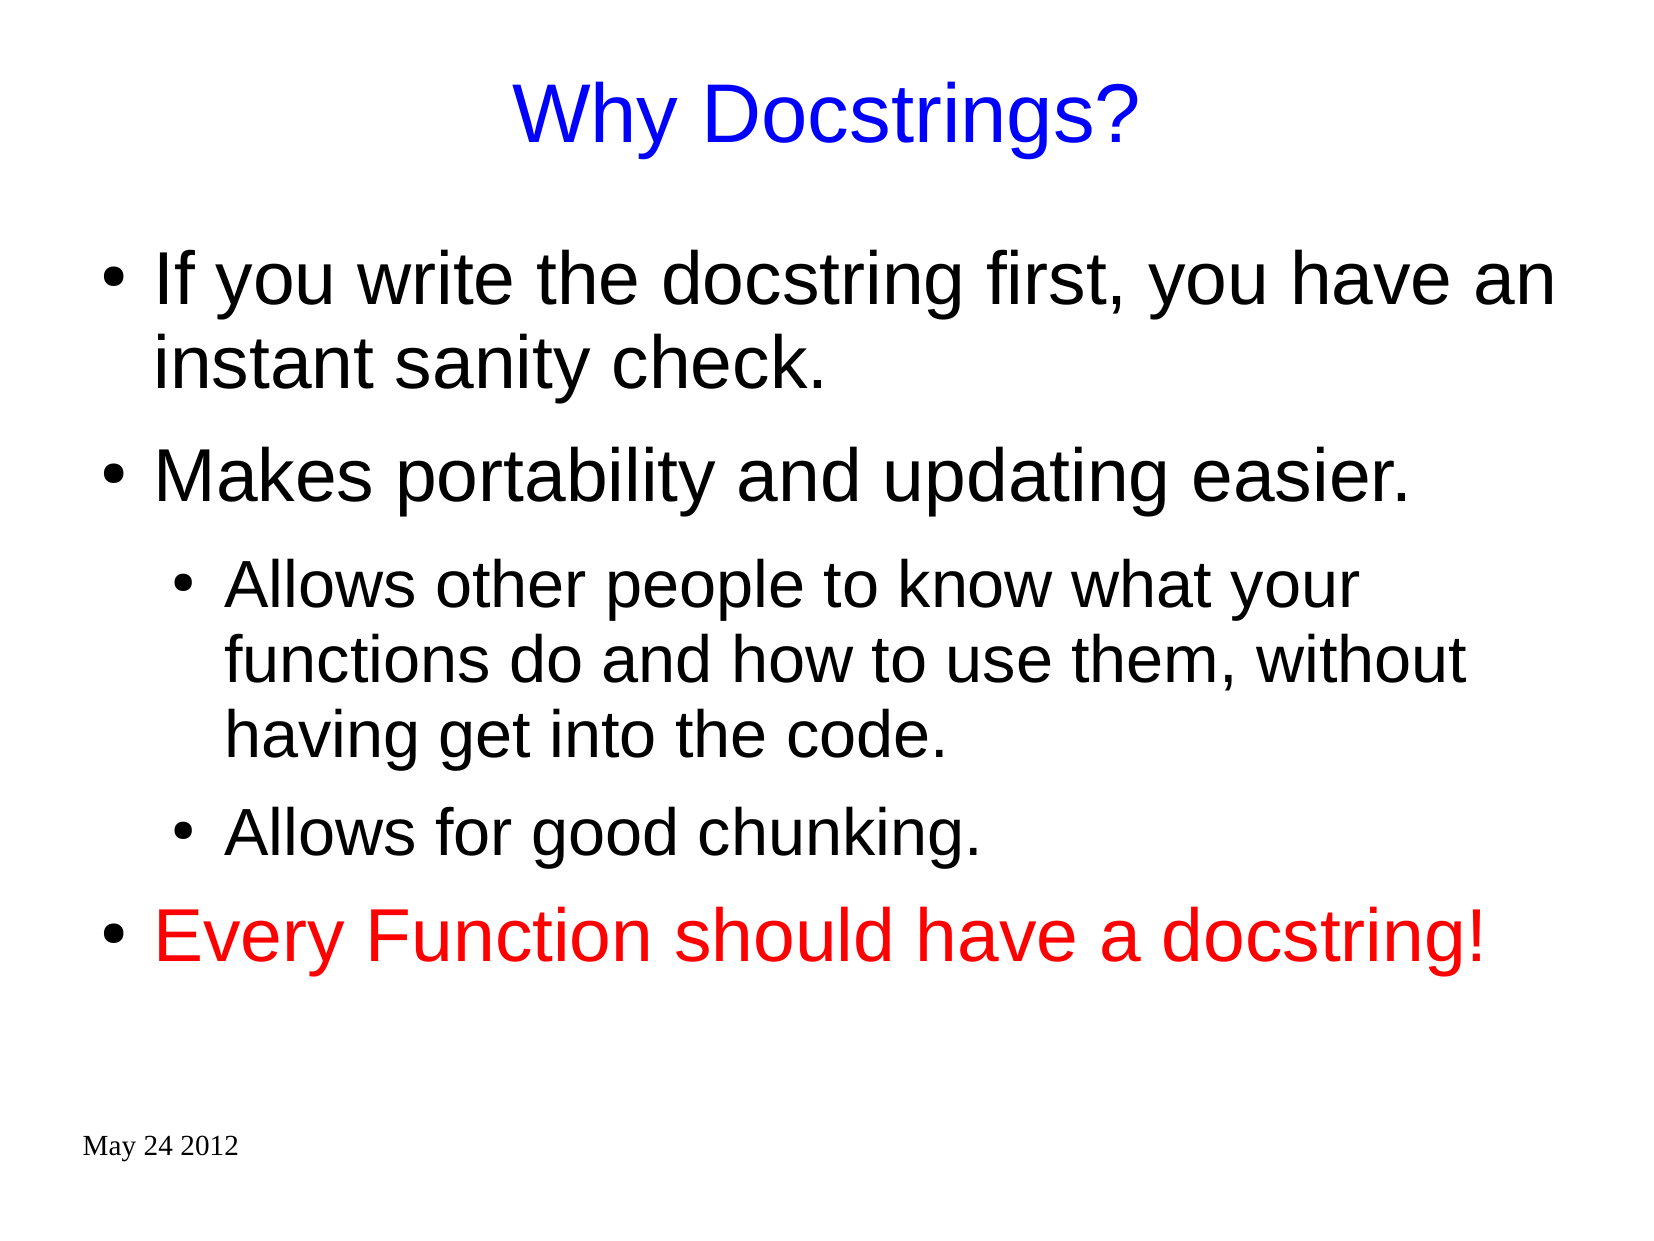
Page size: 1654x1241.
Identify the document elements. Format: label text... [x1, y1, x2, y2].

list If you write the docstring first, you have an instant sanity check. Makes portability and updating easier. Allows other people to know what your functions do and how to use them, without having get into the code. Allows for good chunking. Every Function should have a docstring! [82, 236, 1571, 1109]
title Why Docstrings? [82, 49, 1571, 178]
